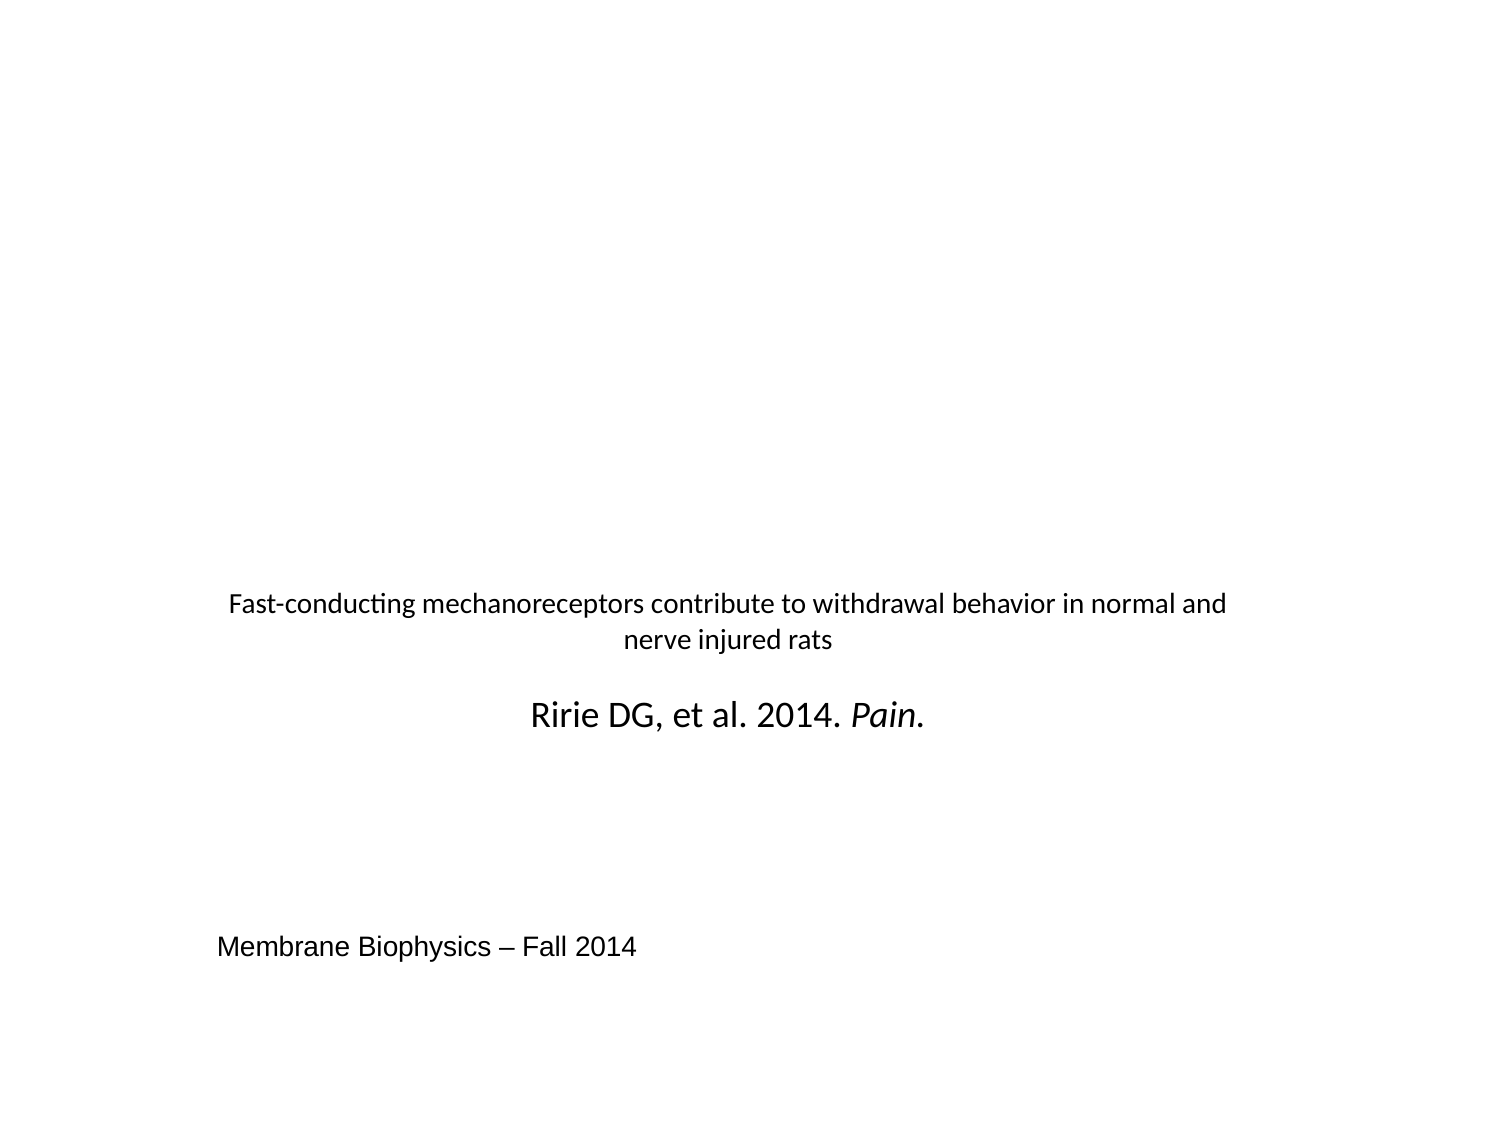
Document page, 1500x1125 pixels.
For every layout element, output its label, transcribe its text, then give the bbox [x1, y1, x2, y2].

title Fast-conducting mechanoreceptors contribute to withdrawal behavior in normal and nerve injured rats Ririe DG, et al. 2014. Pain. [201, 489, 1255, 831]
text_box Membrane Biophysics – Fall 2014 [201, 920, 660, 970]
